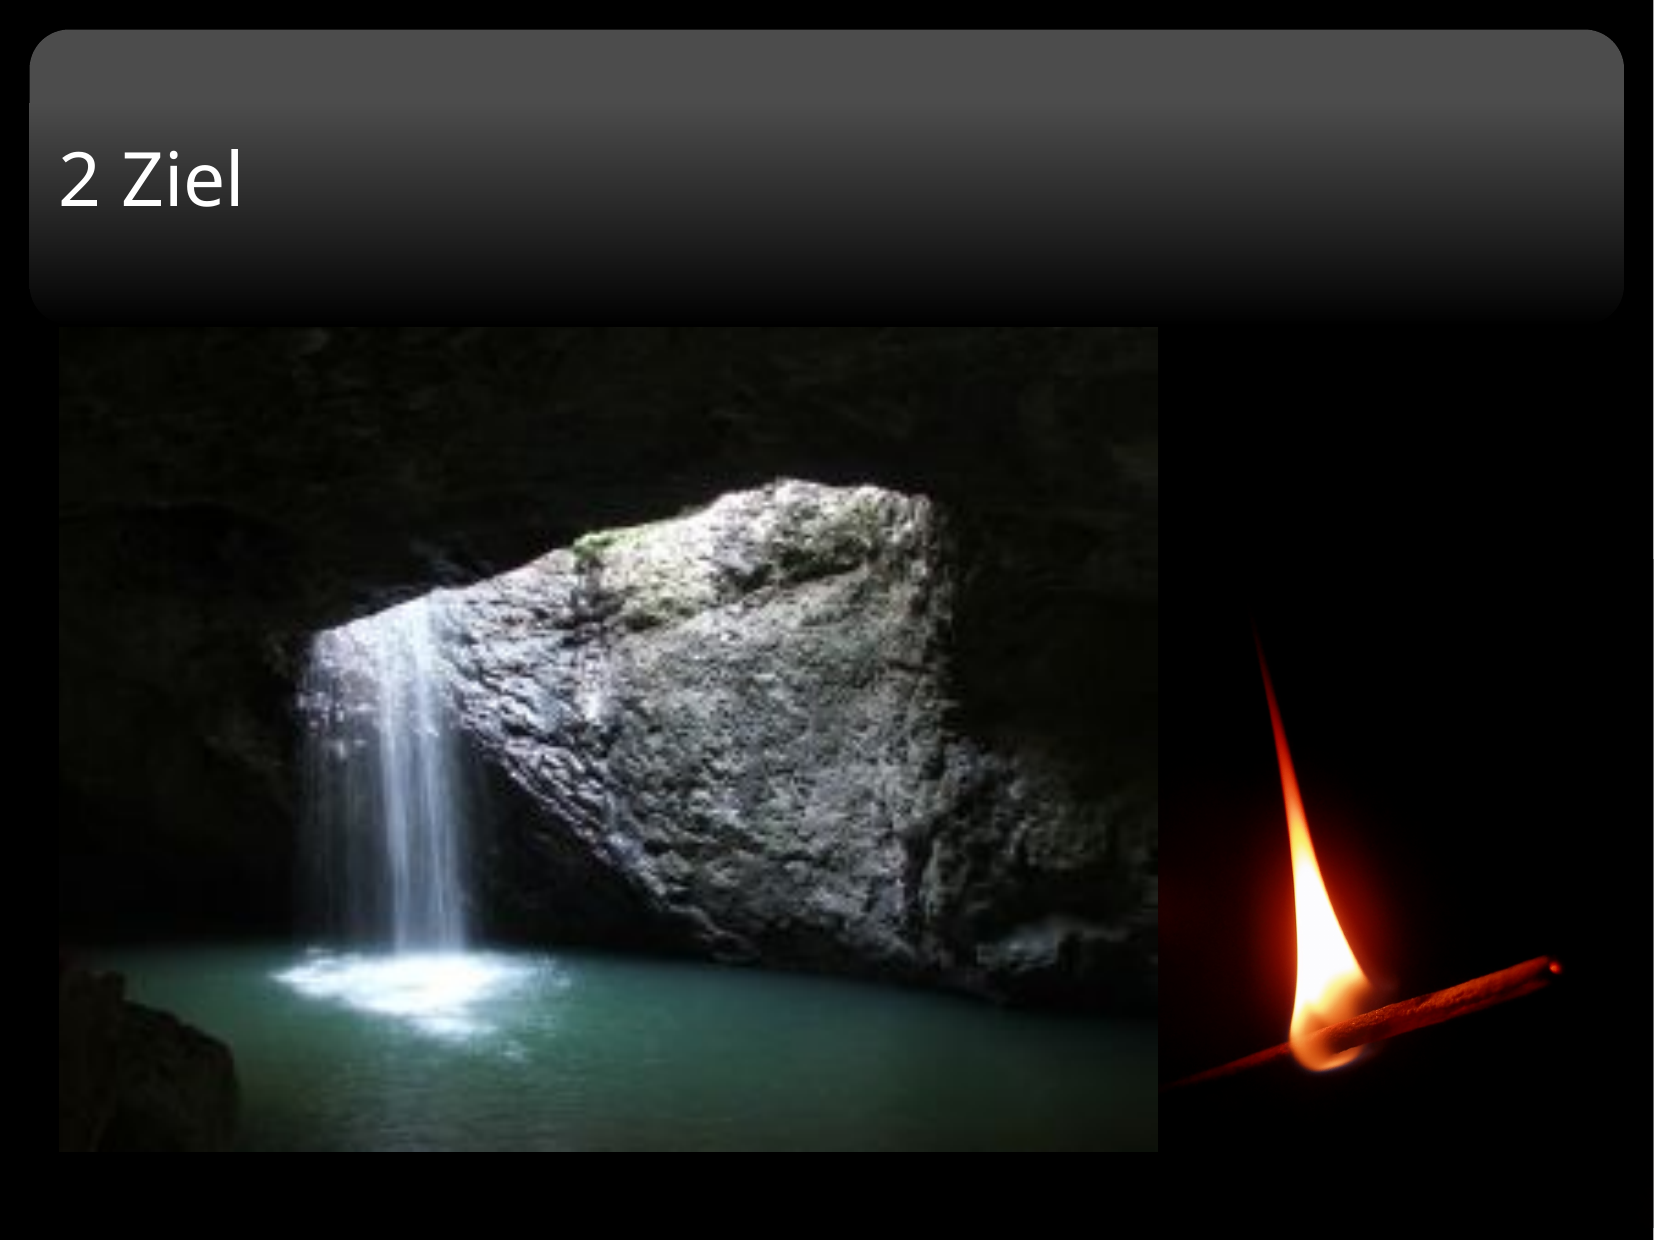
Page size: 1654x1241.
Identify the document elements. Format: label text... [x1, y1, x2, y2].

title 2 Ziel [59, 59, 1595, 296]
picture [59, 327, 1654, 1228]
